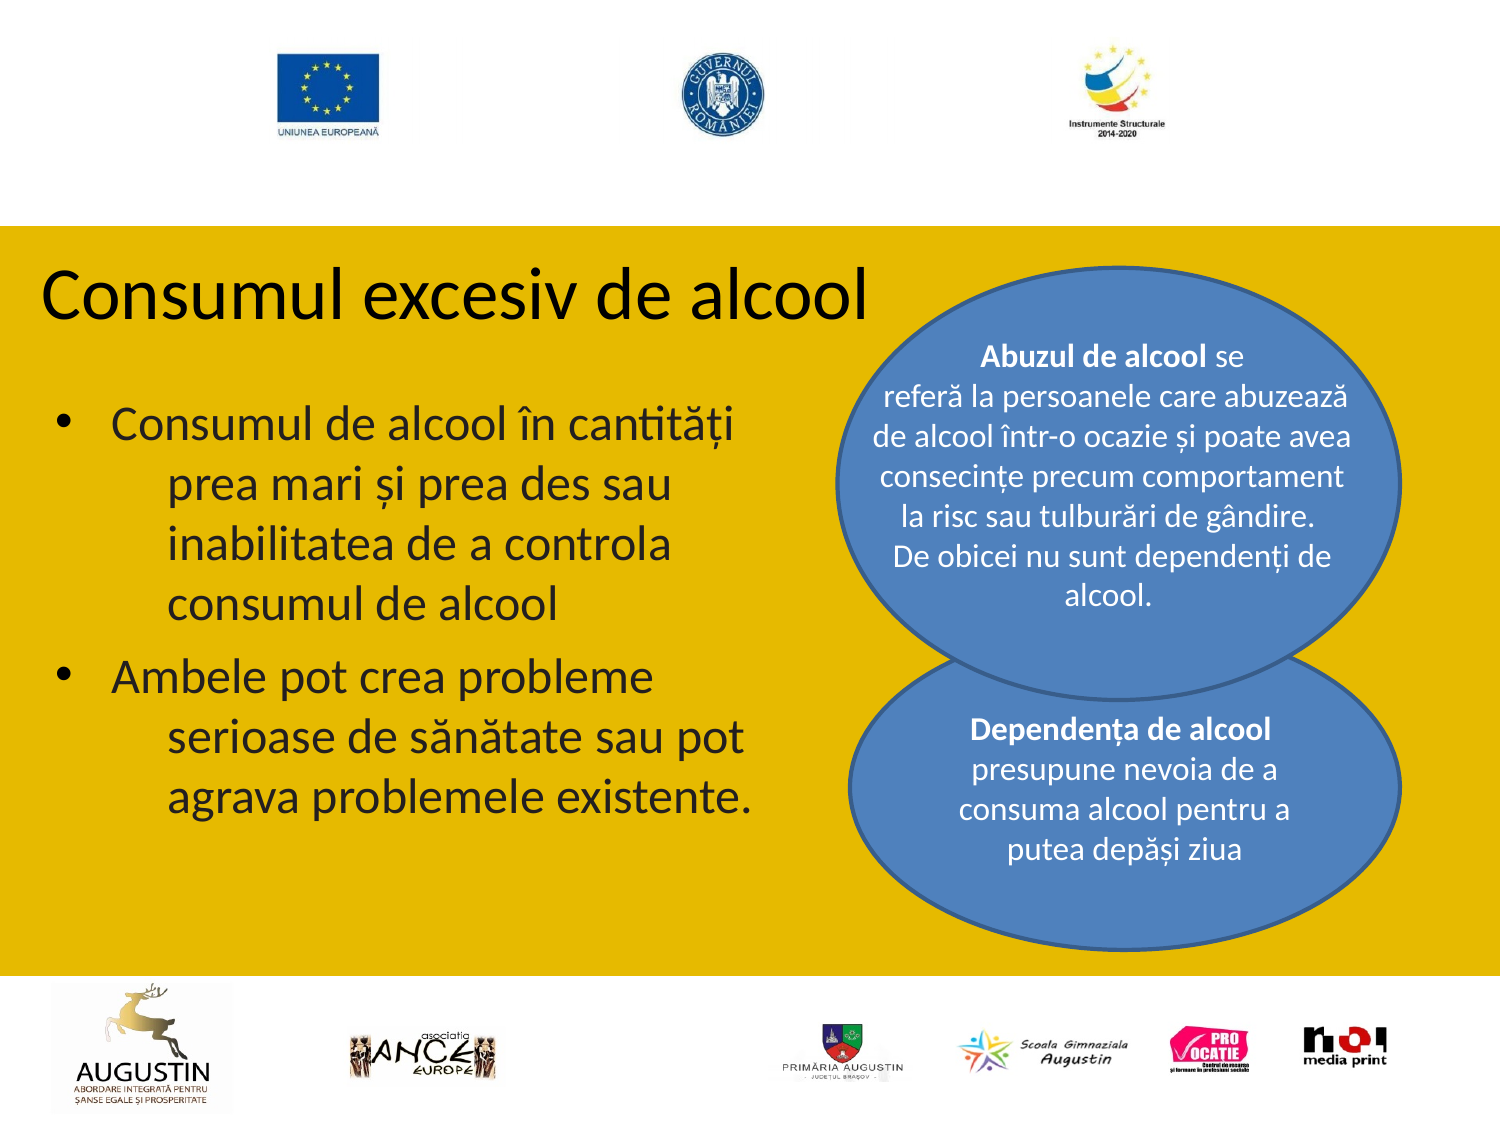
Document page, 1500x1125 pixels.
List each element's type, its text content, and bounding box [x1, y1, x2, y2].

text_box Abuzul de alcool se referă la persoanele care abuzează de alcool într-o ocazie și poate avea consecințe precum comportament la risc sau tulburări de gândire. De obicei nu sunt dependenți de alcool. [849, 326, 1375, 625]
title Consumul excesiv de alcool [0, 195, 1140, 384]
text_box [1375, 394, 1401, 573]
text_box [926, 267, 1311, 326]
text_box [905, 625, 1332, 701]
text_box Dependența de alcool presupune nevoia de a consuma alcool pentru a putea depăși ziua [849, 657, 1400, 950]
list Consumul de alcool în cantități prea mari și prea des sau inabilitatea de a controla consumul de alcool Ambele pot crea probleme serioase de sănătate sau pot agrava problemele existente. [40, 383, 844, 897]
text_box [837, 422, 849, 546]
